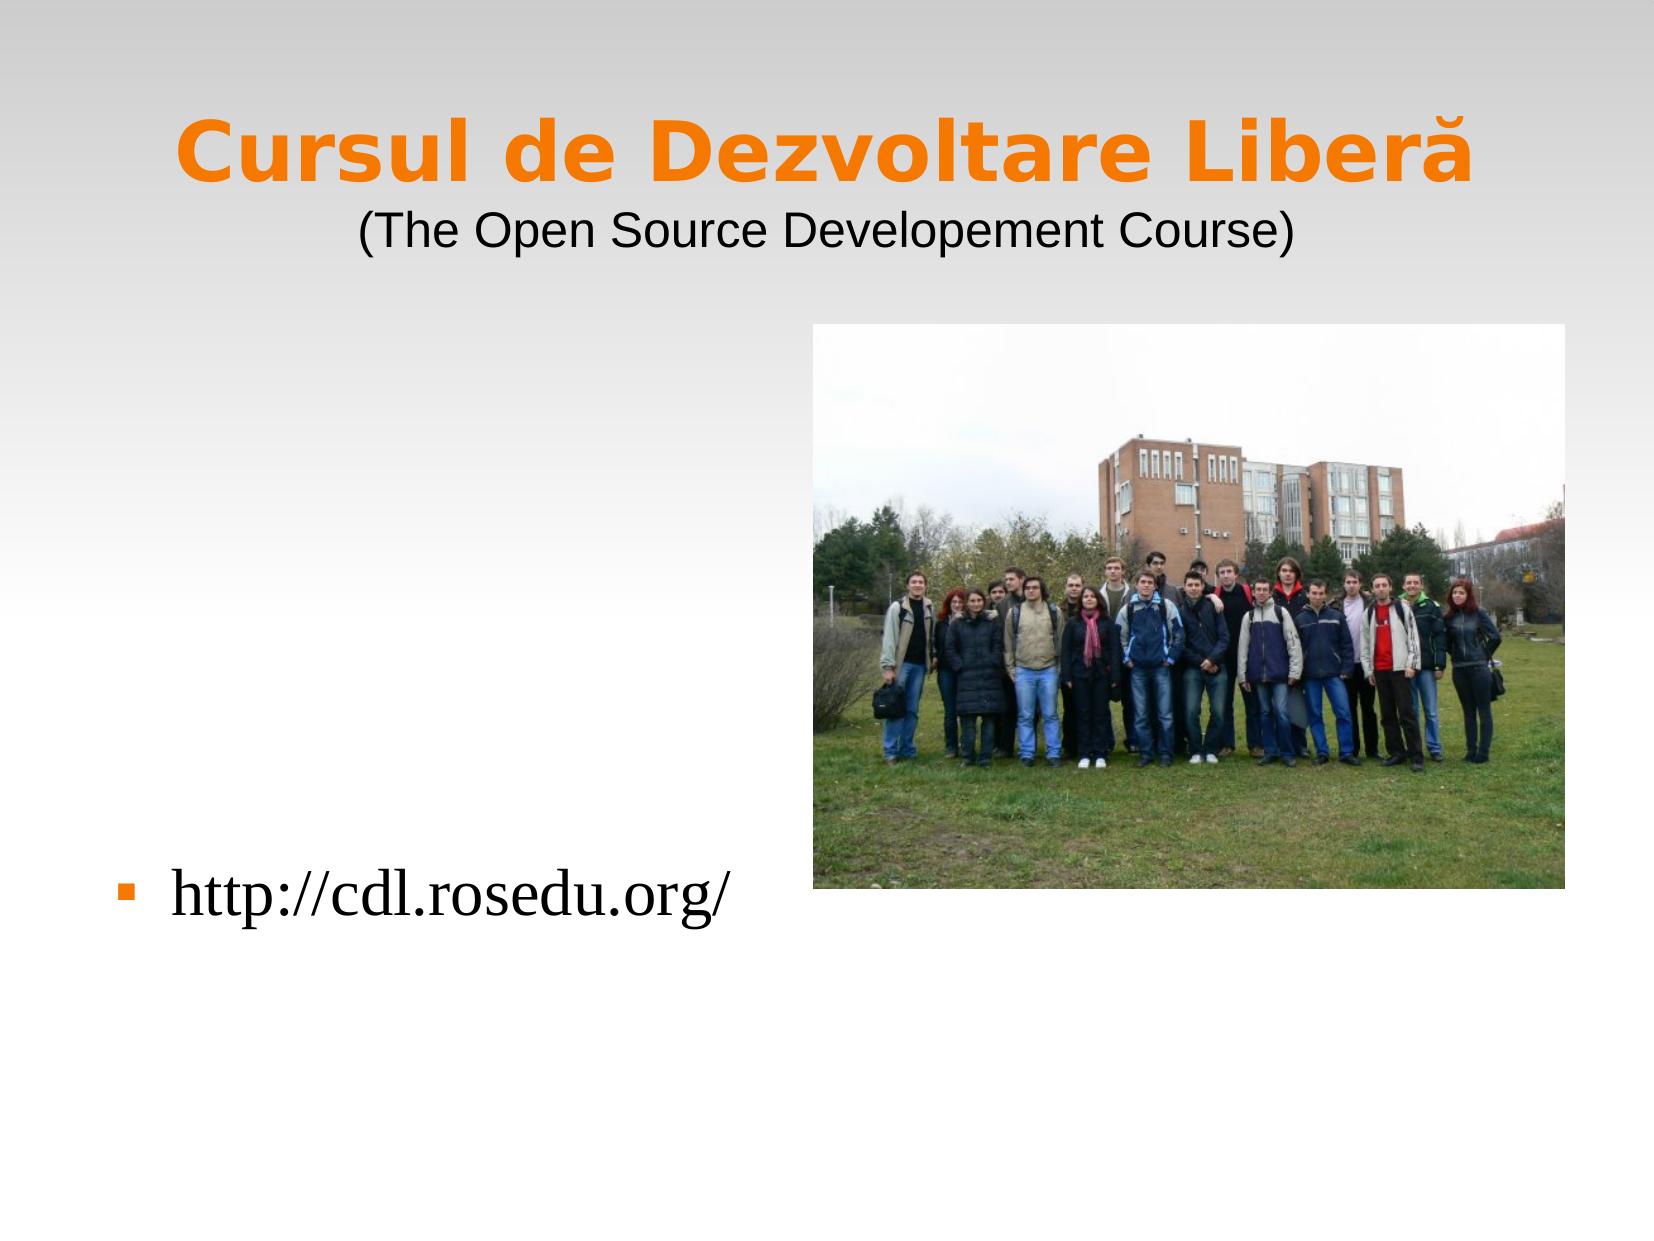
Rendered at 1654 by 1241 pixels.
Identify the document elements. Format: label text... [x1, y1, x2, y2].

text_box (The Open Source Developement Course) [177, 195, 1477, 266]
title Cursul de Dezvoltare Liberă [82, 56, 1571, 250]
list http://cdl.rosedu.org/ [82, 856, 1571, 1094]
picture [813, 324, 1565, 889]
